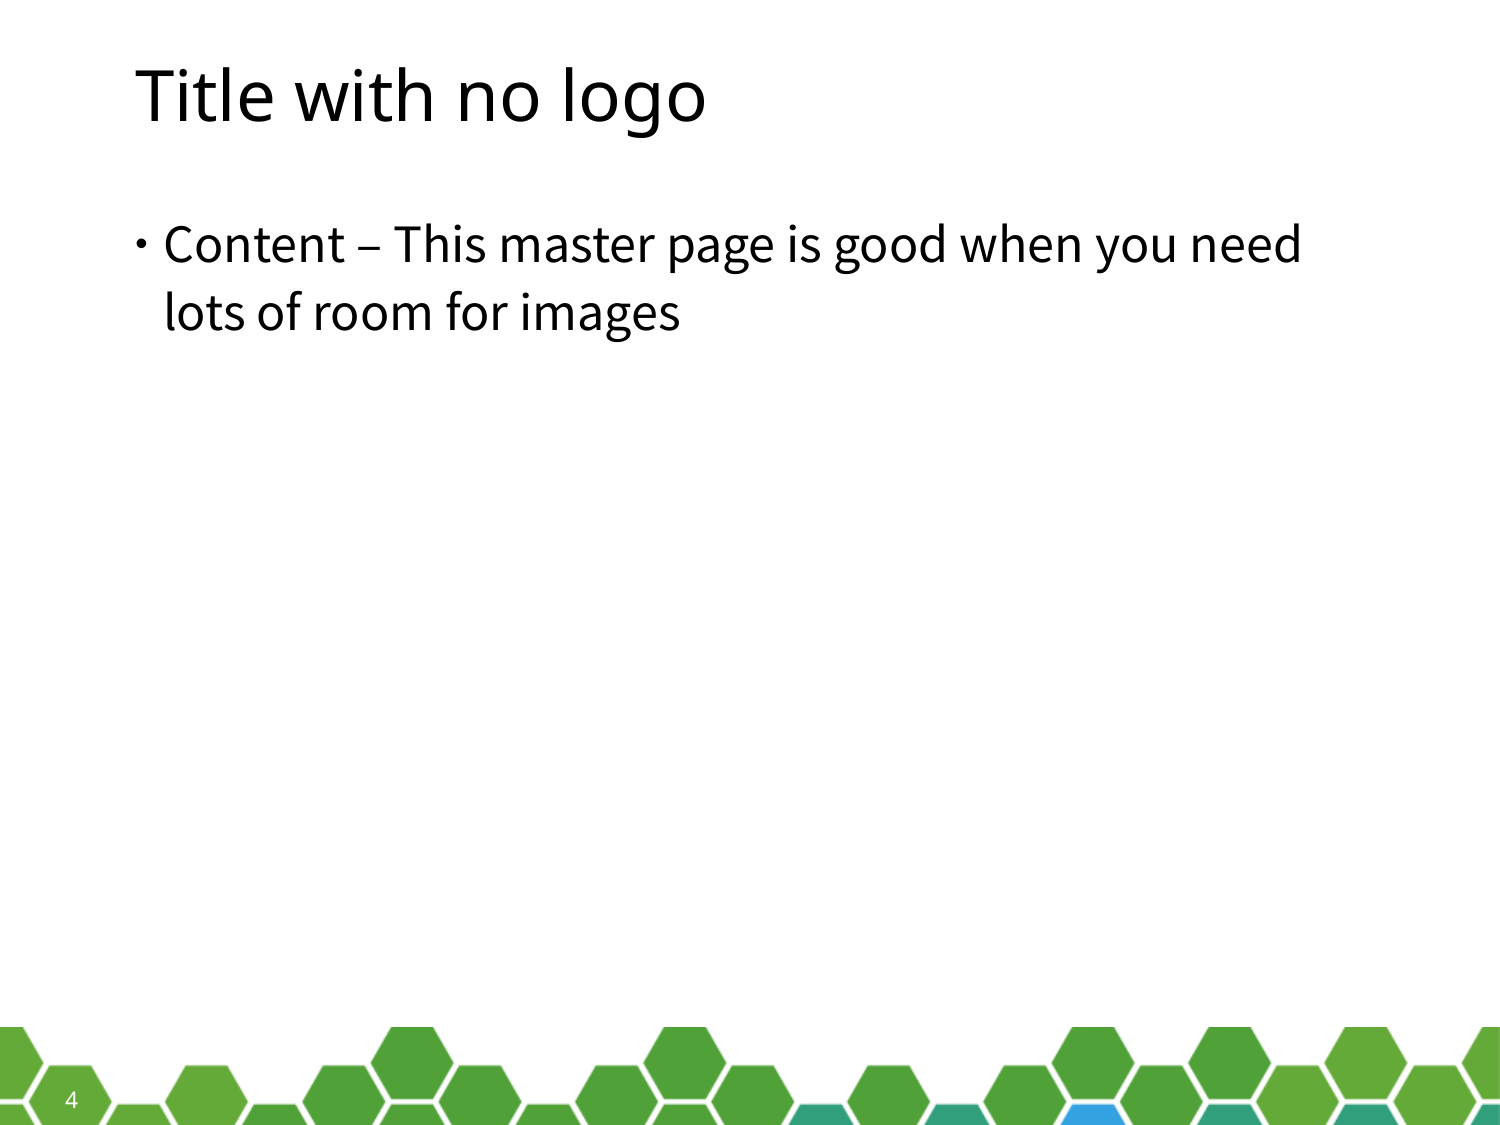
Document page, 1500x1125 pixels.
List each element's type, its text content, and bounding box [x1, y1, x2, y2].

title Title with no logo [135, 12, 1372, 175]
picture [0, 1027, 1500, 1125]
list Content – This master page is good when you need lots of room for images [135, 208, 1372, 862]
